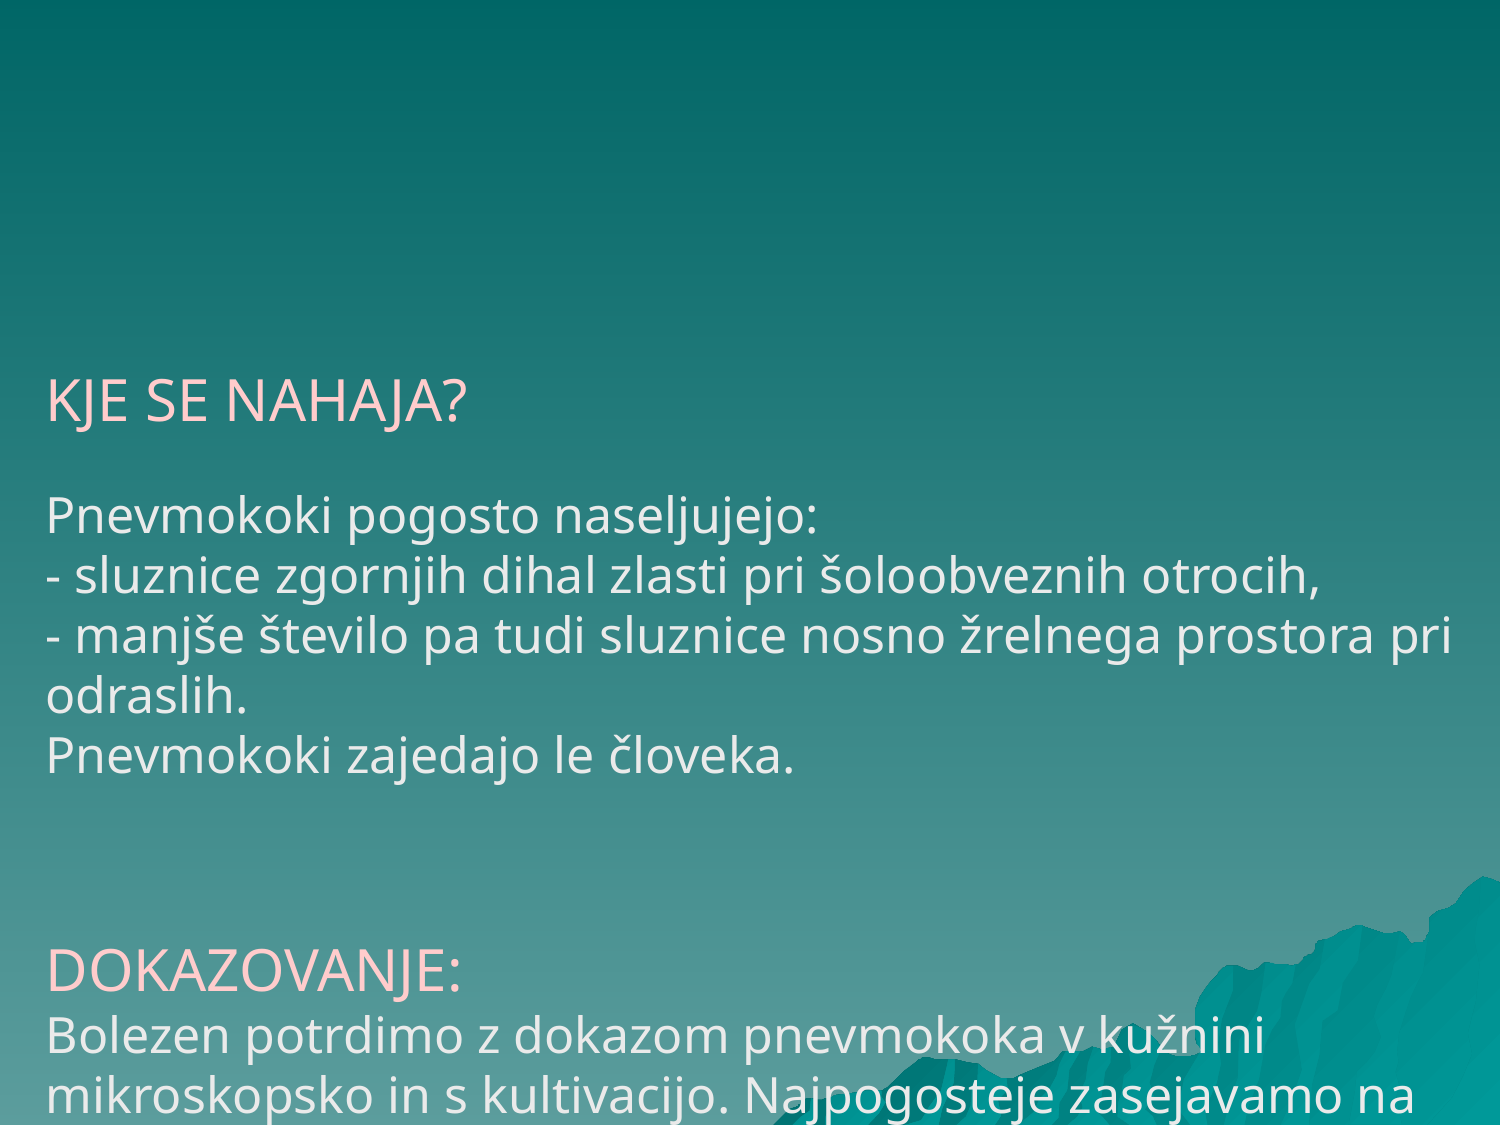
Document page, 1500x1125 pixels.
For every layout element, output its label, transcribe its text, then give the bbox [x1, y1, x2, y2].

title KJE SE NAHAJA? Pnevmokoki pogosto naseljujejo: - sluznice zgornjih dihal zlasti pri šoloobveznih otrocih, - manjše število pa tudi sluznice nosno žrelnega prostora pri odraslih. Pnevmokoki zajedajo le človeka. DOKAZOVANJE: Bolezen potrdimo z dokazom pnevmokoka v kužnini mikroskopsko in s kultivacijo. Najpogosteje zasejavamo na bakteriološko gojišče sputuma in krvi. [0, 255, 1500, 830]
